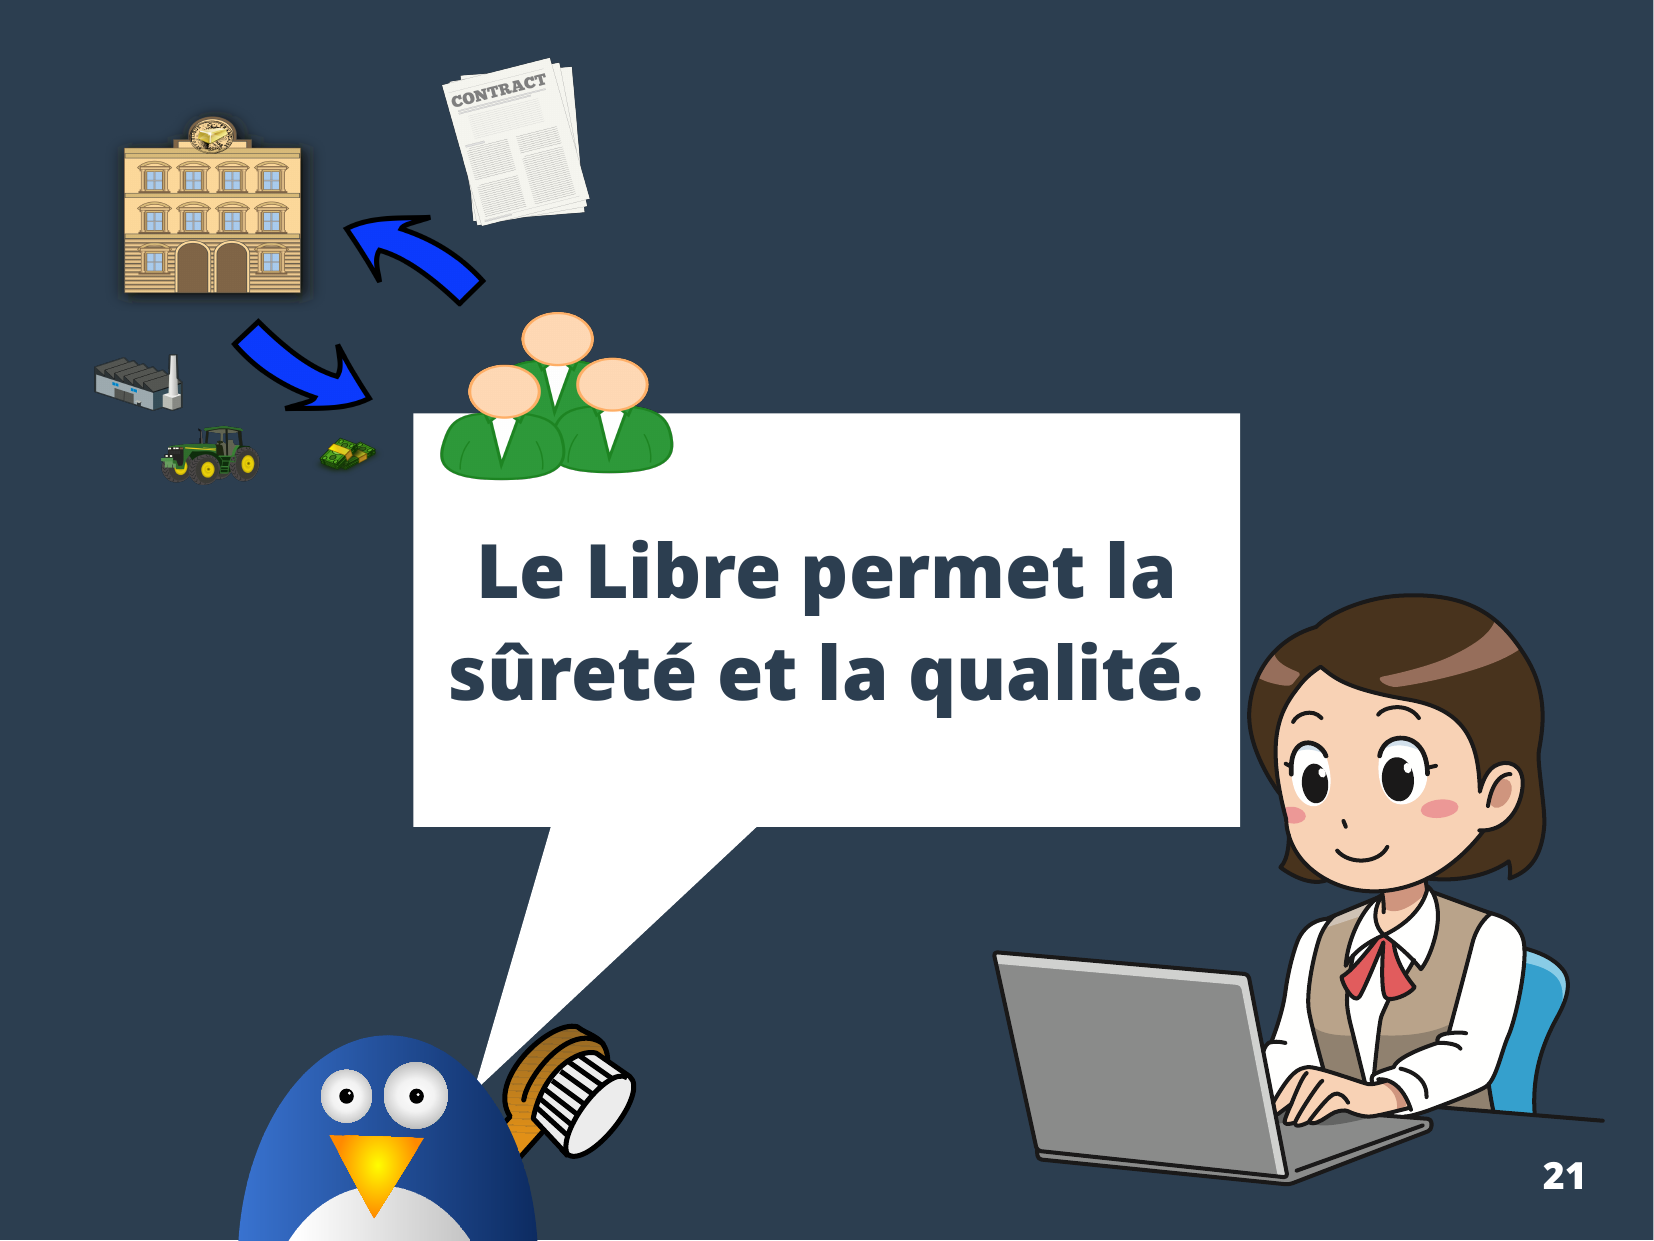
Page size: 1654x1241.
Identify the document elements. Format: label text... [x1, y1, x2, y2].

title Le Libre permet la sûreté et la qualité. [442, 442, 1211, 798]
picture [992, 590, 1608, 1187]
picture [61, 35, 749, 485]
picture [236, 1015, 638, 1241]
